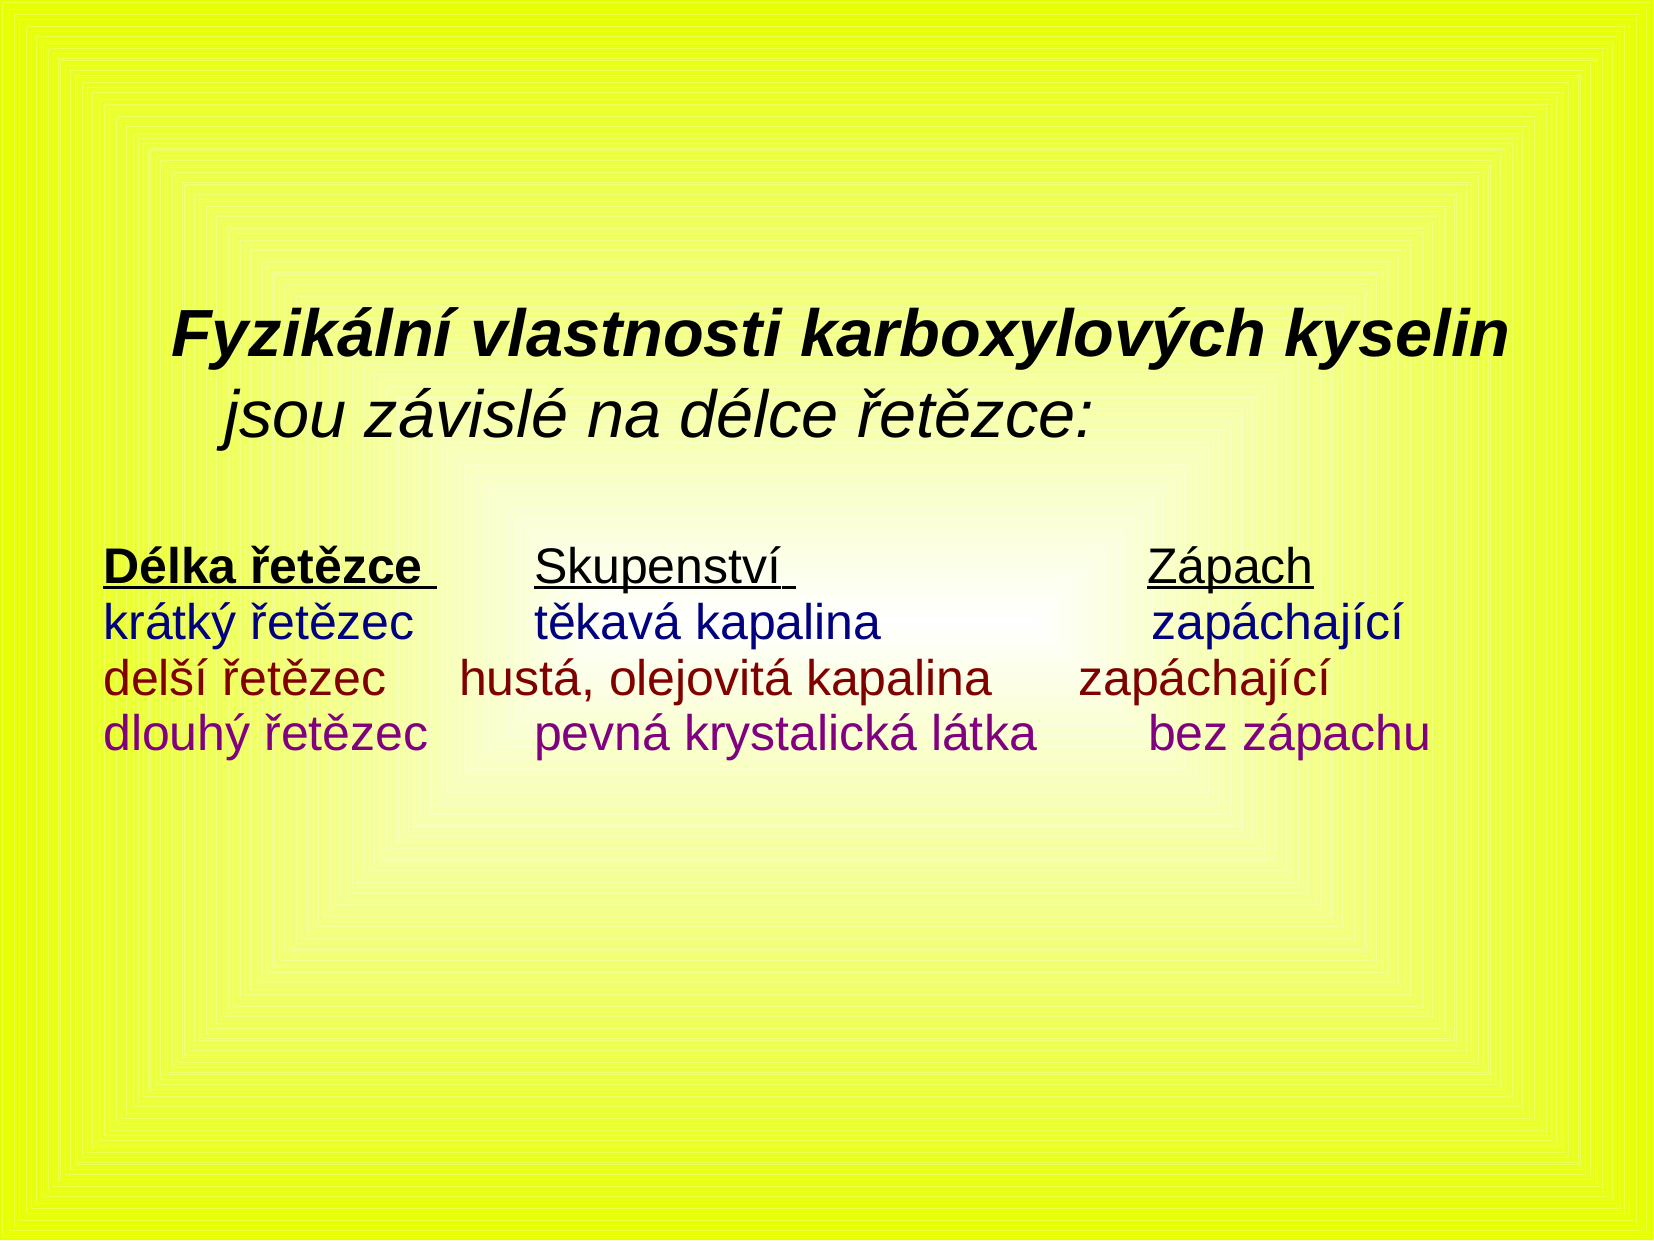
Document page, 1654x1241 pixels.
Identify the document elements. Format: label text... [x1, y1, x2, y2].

text_box Délka řetězce Skupenství Zápach krátký řetězec těkavá kapalina zapáchající delší řetězec hustá, olejovitá kapalina zapáchající dlouhý řetězec pevná krystalická látka bez zápachu [88, 530, 1565, 771]
list Fyzikální vlastnosti karboxylových kyselin jsou závislé na délce řetězce: [82, 290, 1571, 1109]
